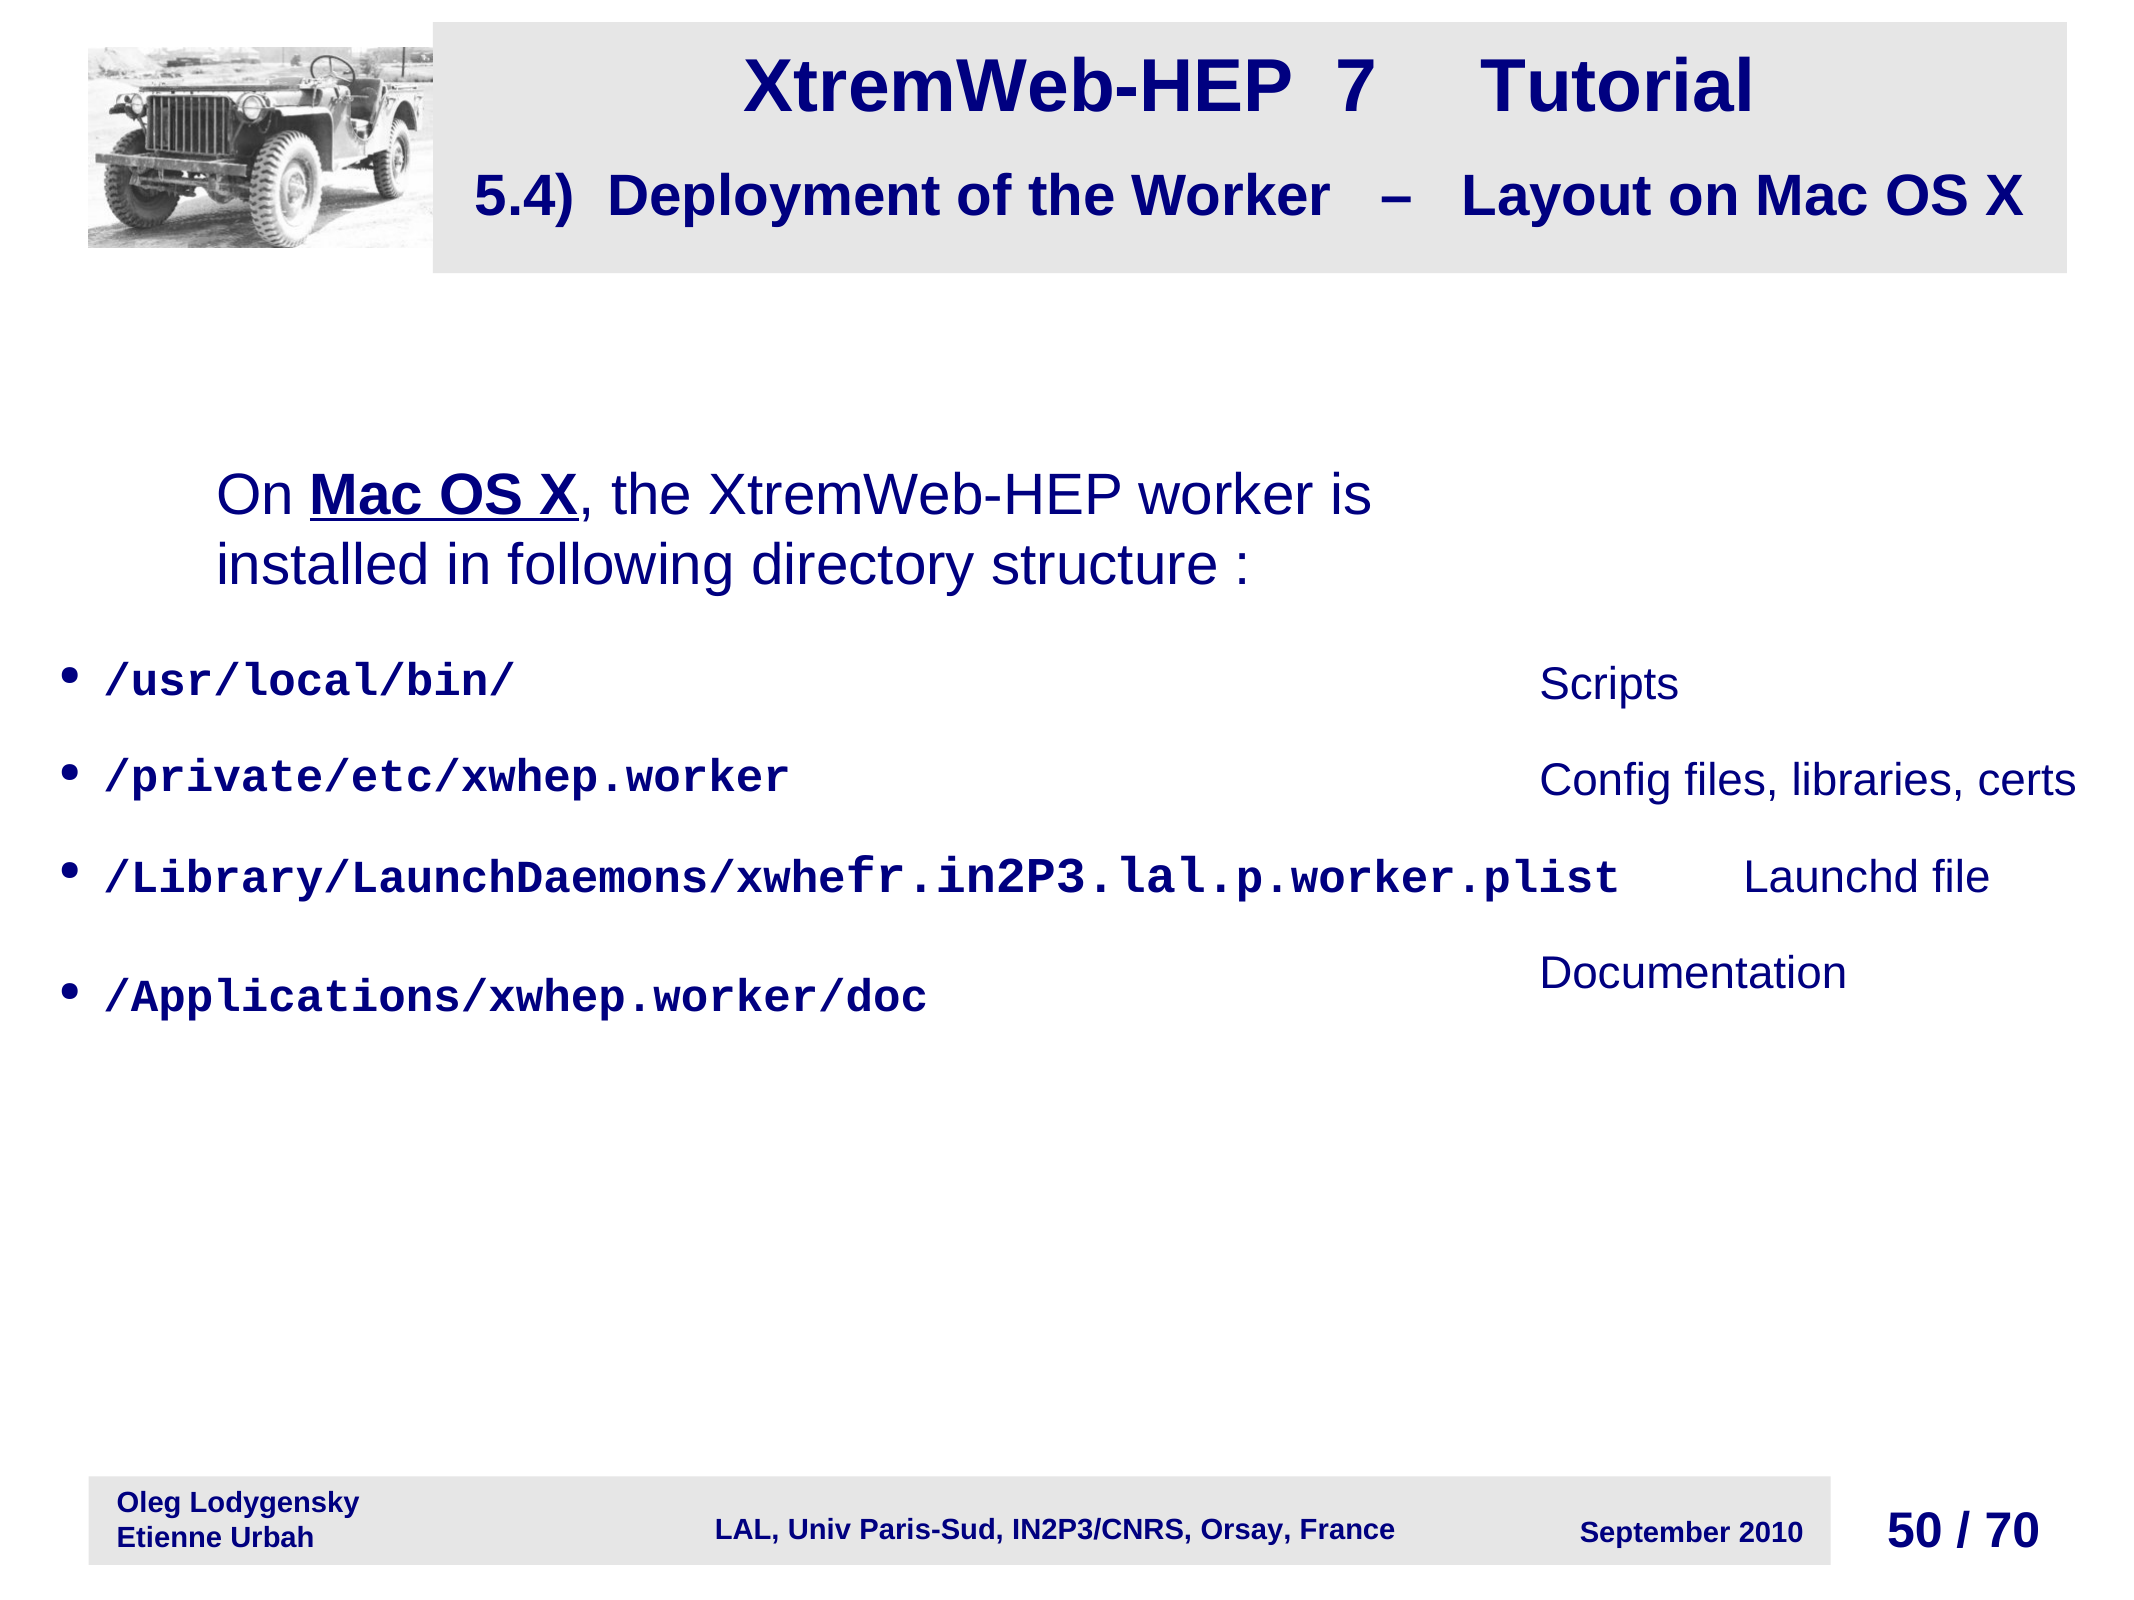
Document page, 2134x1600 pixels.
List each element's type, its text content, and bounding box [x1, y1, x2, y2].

picture [88, 47, 433, 248]
text_box /usr/local/bin/ /private/etc/xwhep.worker /Library/LaunchDaemons/xwhefr.in2P3.lal.p.worker.plist /Applications/xwhep.worker/doc [59, 649, 1654, 1067]
title 5.4) Deployment of the Worker – Layout on Mac OS X [442, 118, 2067, 266]
text_box On Mac OS X, the XtremWeb-HEP worker is installed in following directory structure : [206, 456, 1433, 550]
text_box Scripts Config files, libraries, certs Launchd file Documentation [1539, 653, 2116, 1071]
